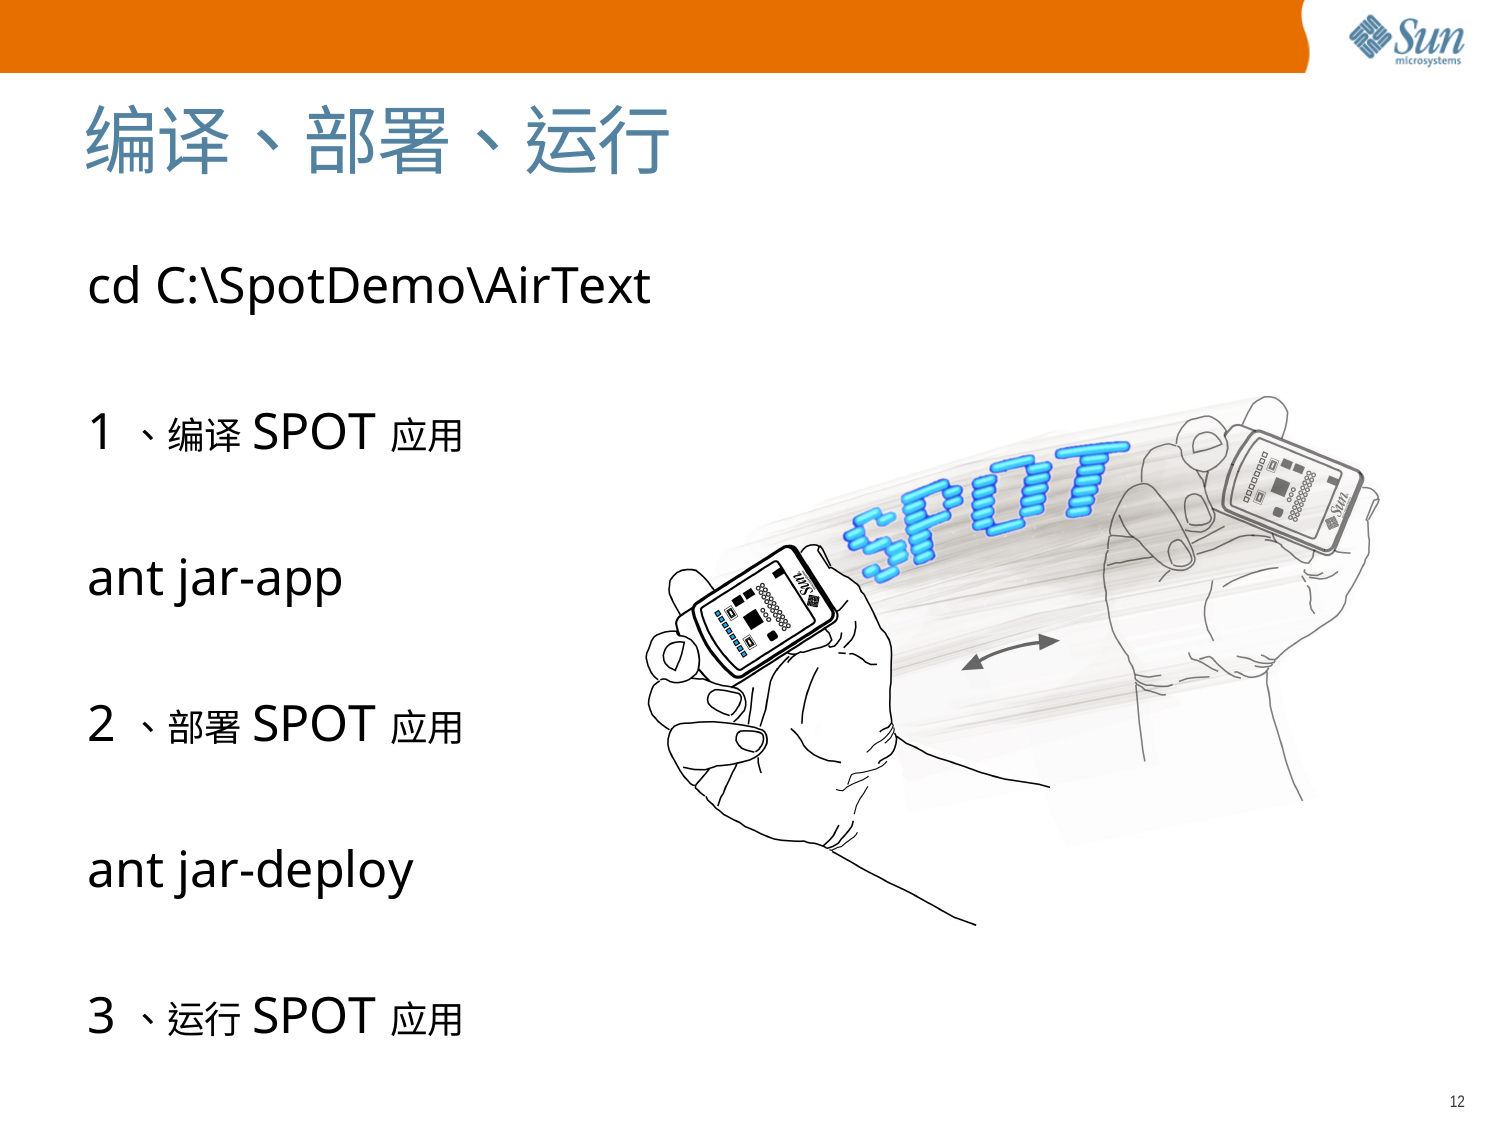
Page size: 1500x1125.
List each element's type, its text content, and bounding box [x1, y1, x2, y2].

text_box cd C:\SpotDemo\AirText 1、编译SPOT应用 ant jar-app 2、部署SPOT应用 ant jar-deploy 3、运行SPOT应用 ant run [87, 256, 638, 1075]
title 编译、部署、运行 [83, 94, 1446, 199]
picture [631, 378, 1404, 969]
picture [0, 0, 1500, 73]
